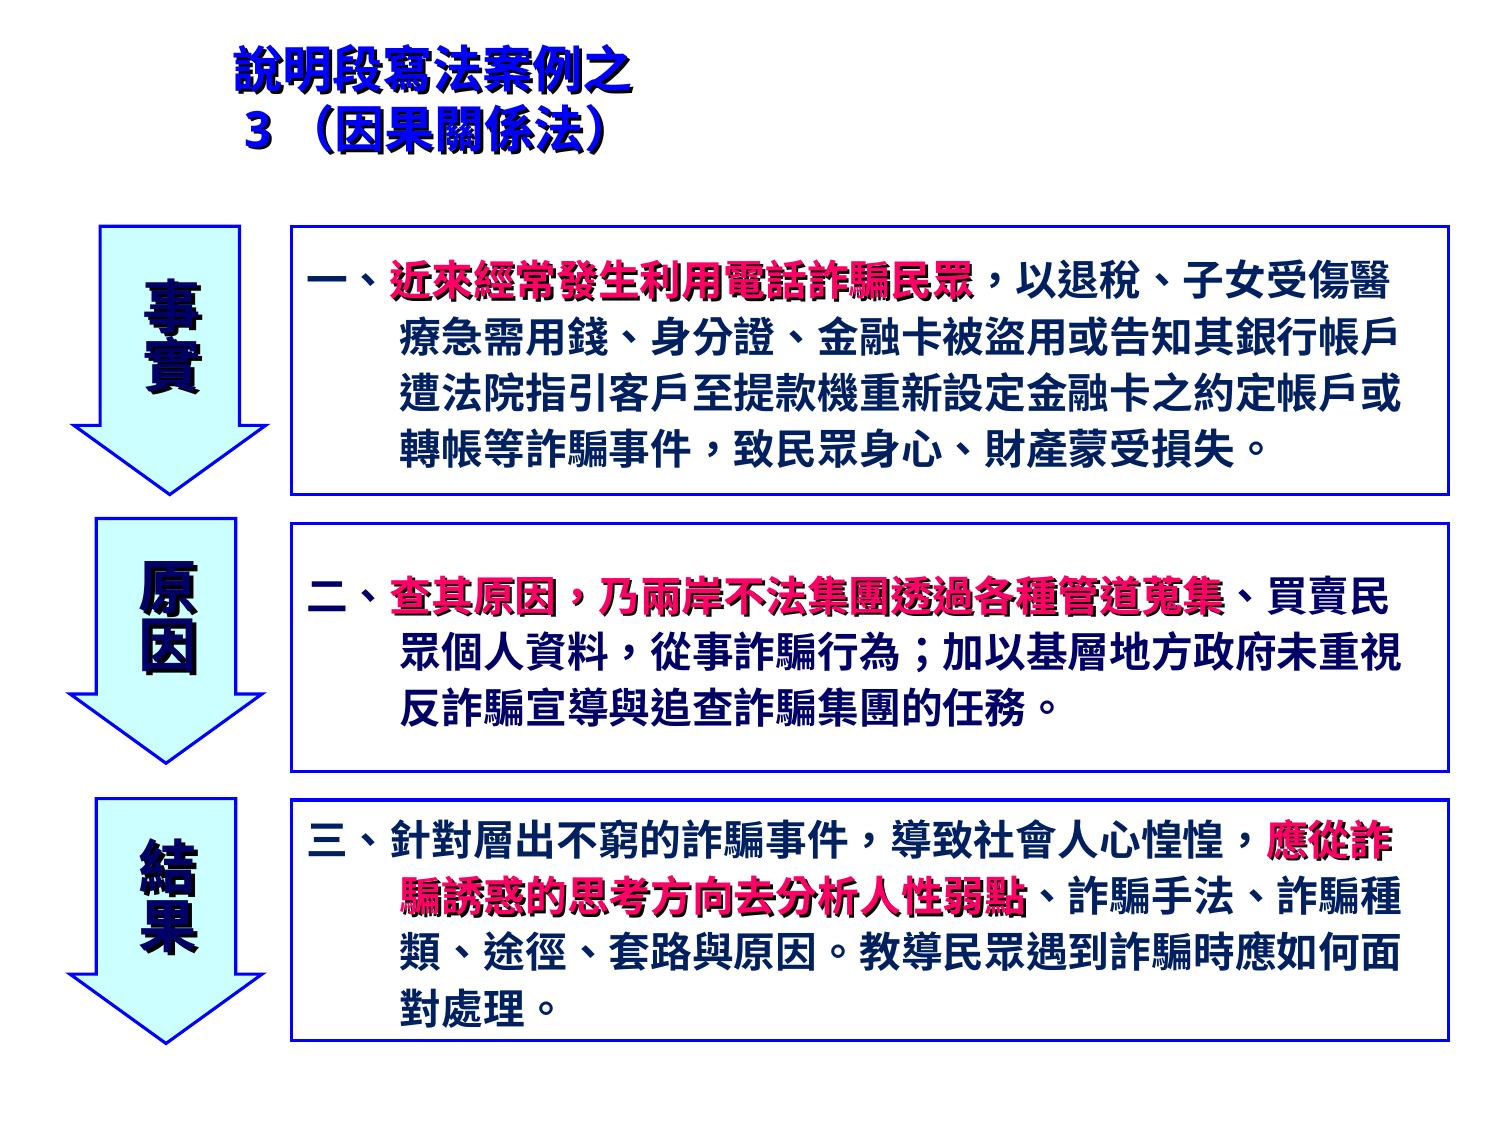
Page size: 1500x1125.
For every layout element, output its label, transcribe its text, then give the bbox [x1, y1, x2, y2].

text_box 三、針對層出不窮的詐騙事件，導致社會人心惶惶，應從詐 騙誘惑的思考方向去分析人性弱點、詐騙手法、詐騙種 類、途徑、套路與原因。教導民眾遇到詐騙時應如何面 對處理。 [291, 800, 1449, 1040]
text_box 事實 [73, 226, 266, 495]
text_box 二、查其原因，乃兩岸不法集團透過各種管道蒐集、買賣民 眾個人資料，從事詐騙行為；加以基層地方政府未重視 反詐騙宣導與追查詐騙集團的任務。 [291, 523, 1449, 771]
text_box 一、近來經常發生利用電話詐騙民眾，以退稅、子女受傷醫 療急需用錢、身分證、金融卡被盜用或告知其銀行帳戶 遭法院指引客戶至提款機重新設定金融卡之約定帳戶或 轉帳等詐騙事件，致民眾身心、財產蒙受損失。 [291, 226, 1449, 495]
text_box 說明段寫法案例之3（因果關係法） [195, 19, 682, 176]
text_box 原因 [70, 518, 263, 764]
text_box 結果 [70, 798, 263, 1044]
